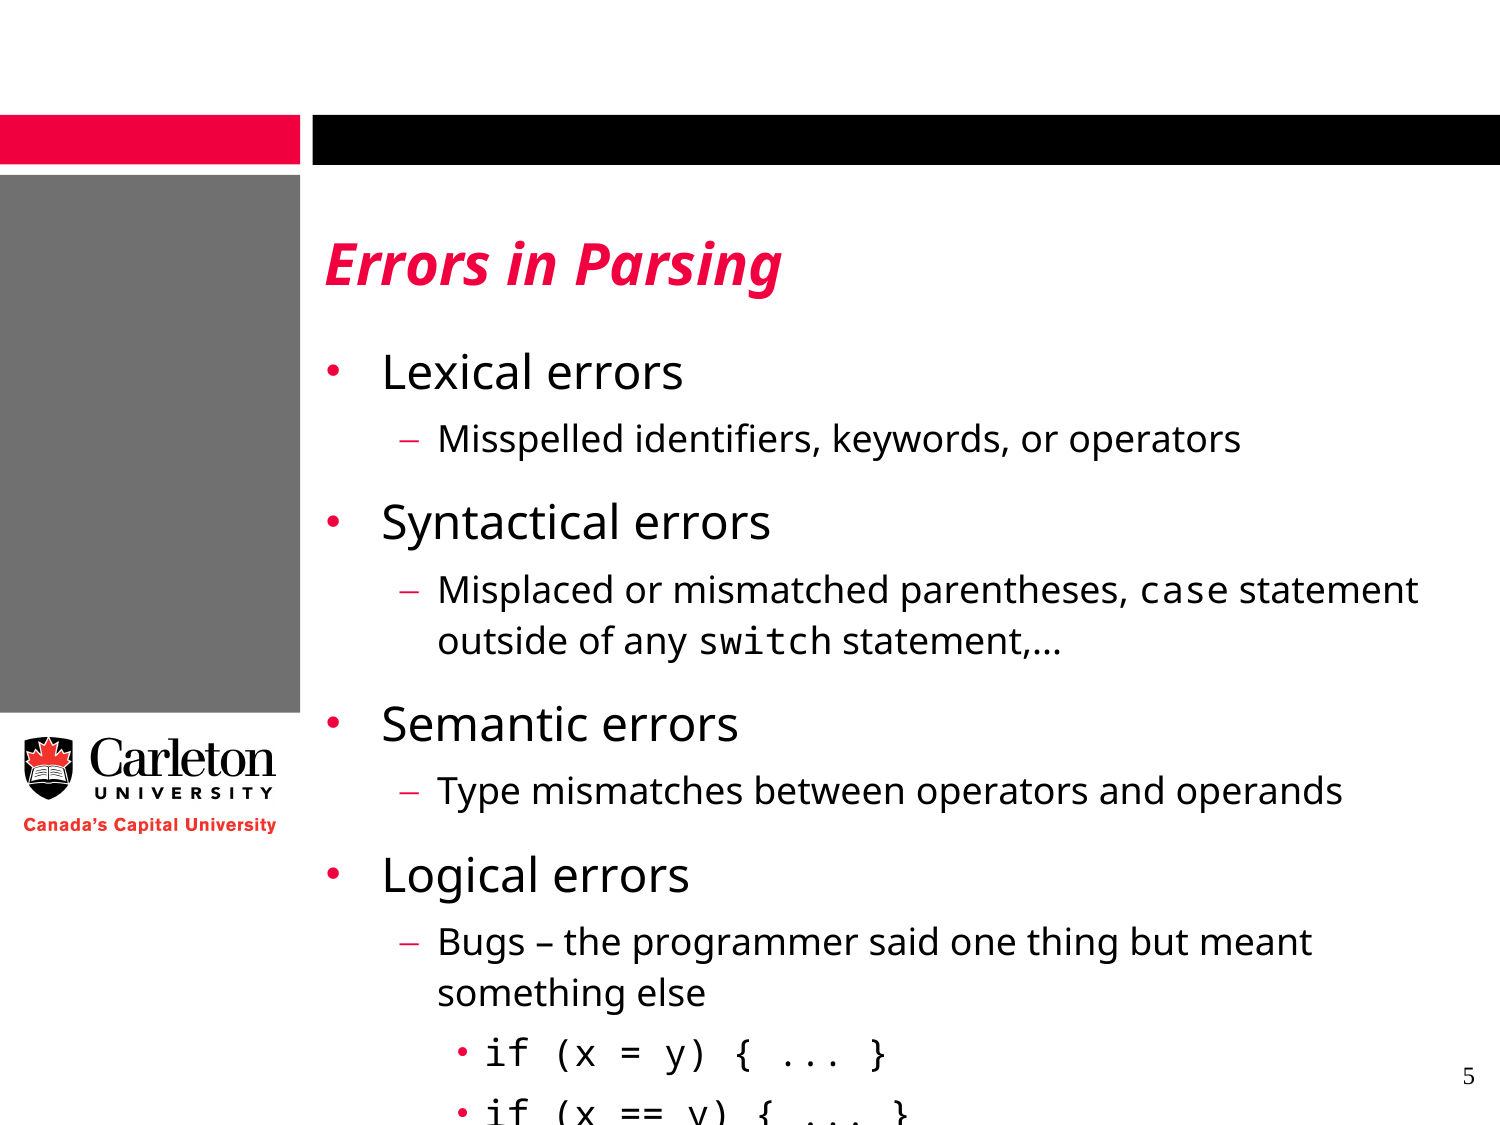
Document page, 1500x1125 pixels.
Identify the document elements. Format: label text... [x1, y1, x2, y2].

list Lexical errors Misspelled identifiers, keywords, or operators Syntactical errors Misplaced or mismatched parentheses, case statement outside of any switch statement,... Semantic errors Type mismatches between operators and operands Logical errors Bugs – the programmer said one thing but meant something else if (x = y) { ... } if (x == y) { ... } [324, 324, 1450, 1036]
title Errors in Parsing [324, 187, 1450, 324]
picture [24, 737, 276, 834]
